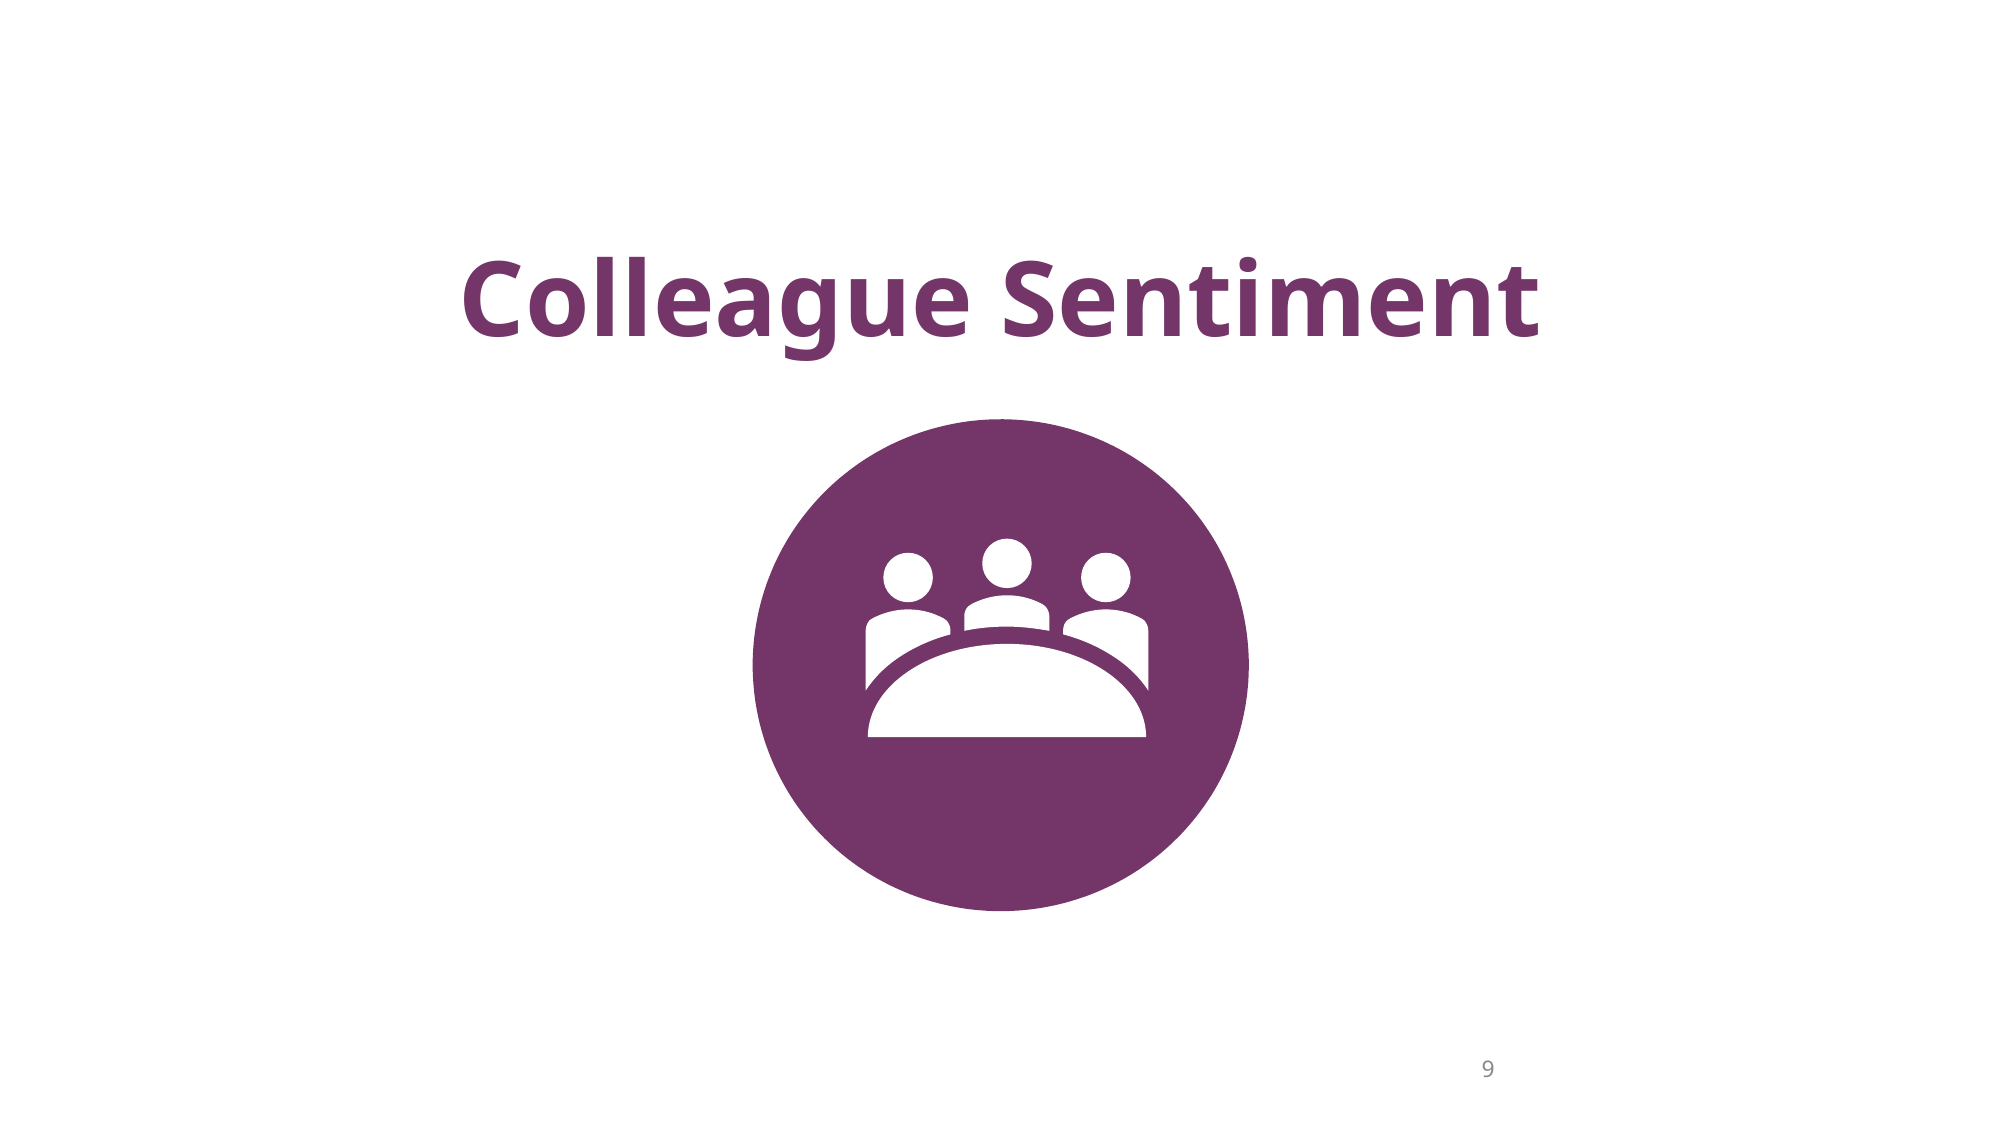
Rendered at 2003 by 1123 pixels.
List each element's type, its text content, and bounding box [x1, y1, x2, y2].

text_box [752, 482, 1249, 912]
title Colleague Sentiment [131, 210, 1871, 327]
picture [835, 466, 1179, 810]
text_box 9 [1466, 1039, 1934, 1100]
text_box [855, 419, 1147, 466]
